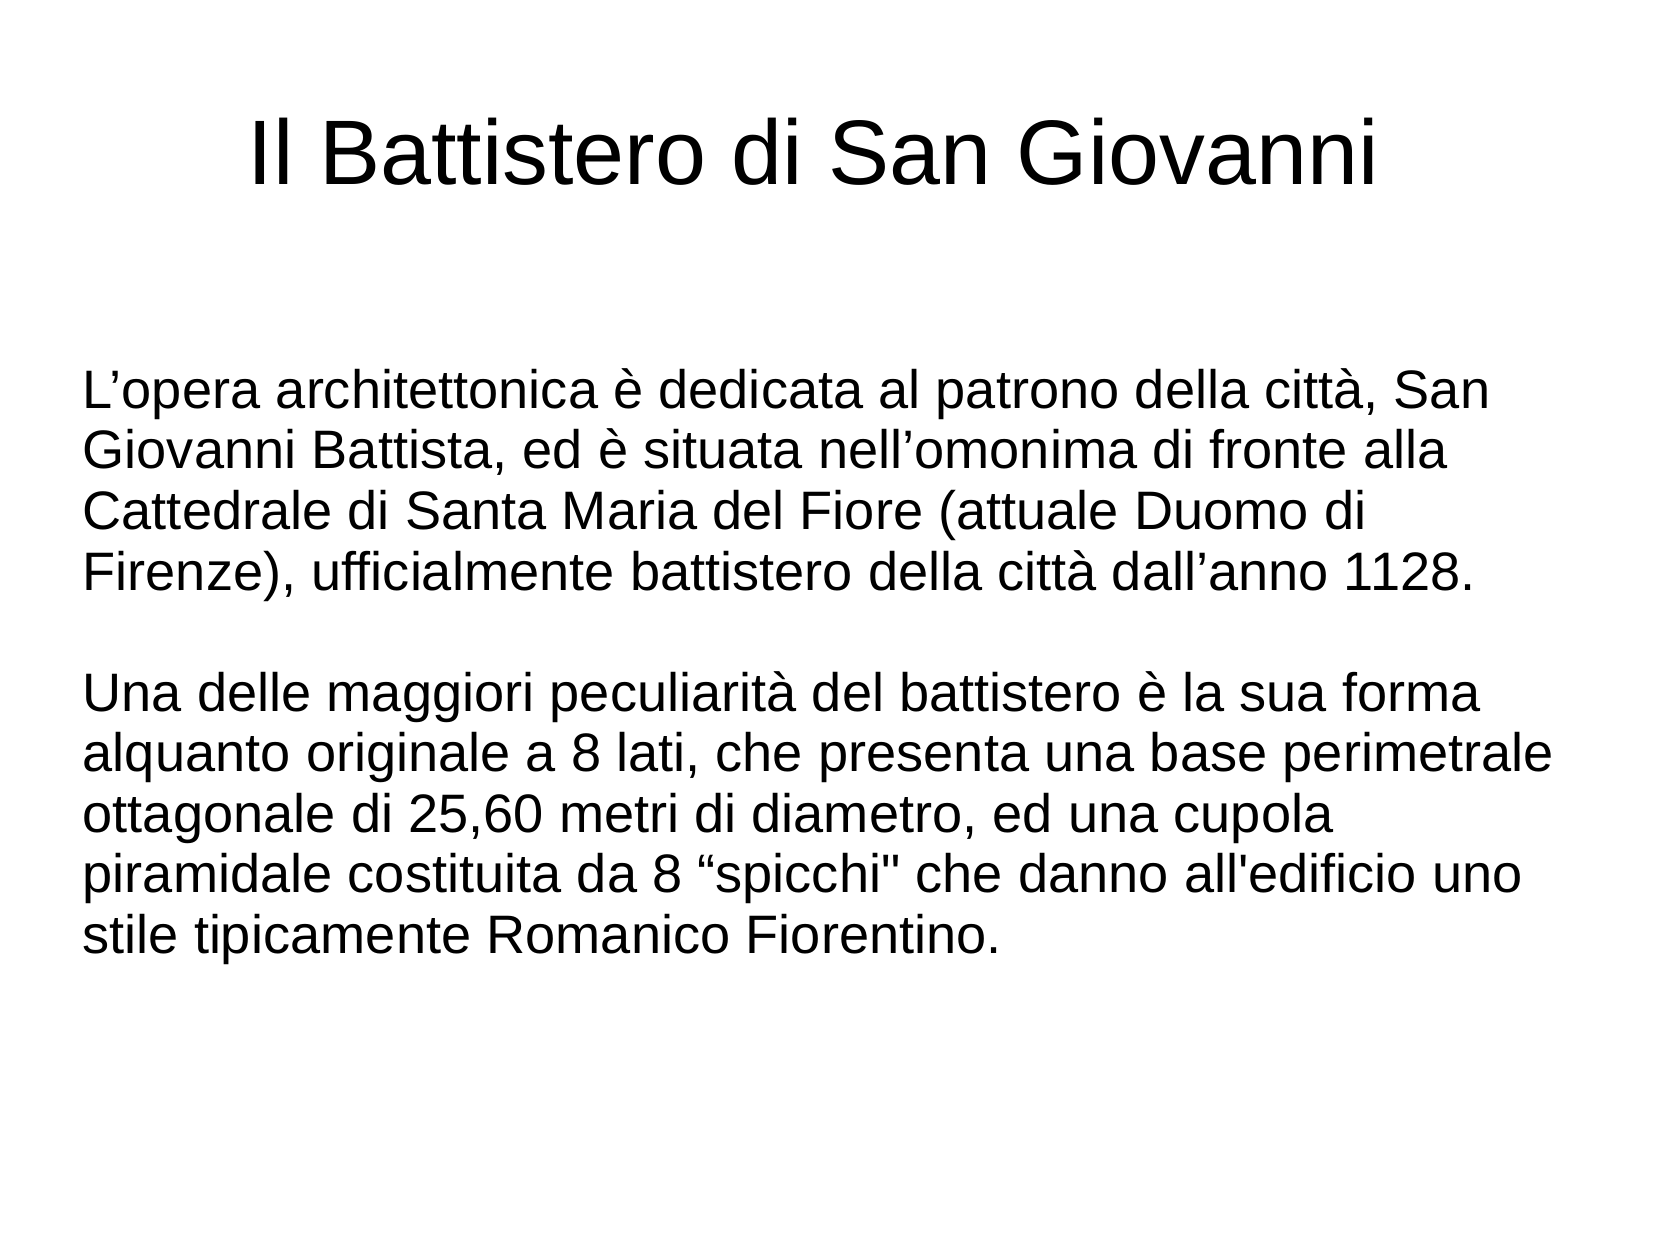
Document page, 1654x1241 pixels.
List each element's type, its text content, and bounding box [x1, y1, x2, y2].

title Il Battistero di San Giovanni [82, 49, 1571, 257]
subtitle L’opera architettonica è dedicata al patrono della città, San Giovanni Battista, ed è situata nell’omonima di fronte alla Cattedrale di Santa Maria del Fiore (attuale Duomo di Firenze), ufficialmente battistero della città dall’anno 1128. Una delle maggiori peculiarità del battistero è la sua forma alquanto originale a 8 lati, che presenta una base perimetrale ottagonale di 25,60 metri di diametro, ed una cupola piramidale costituita da 8 “spicchi" che danno all'edificio uno stile tipicamente Romanico Fiorentino. [82, 290, 1571, 1109]
